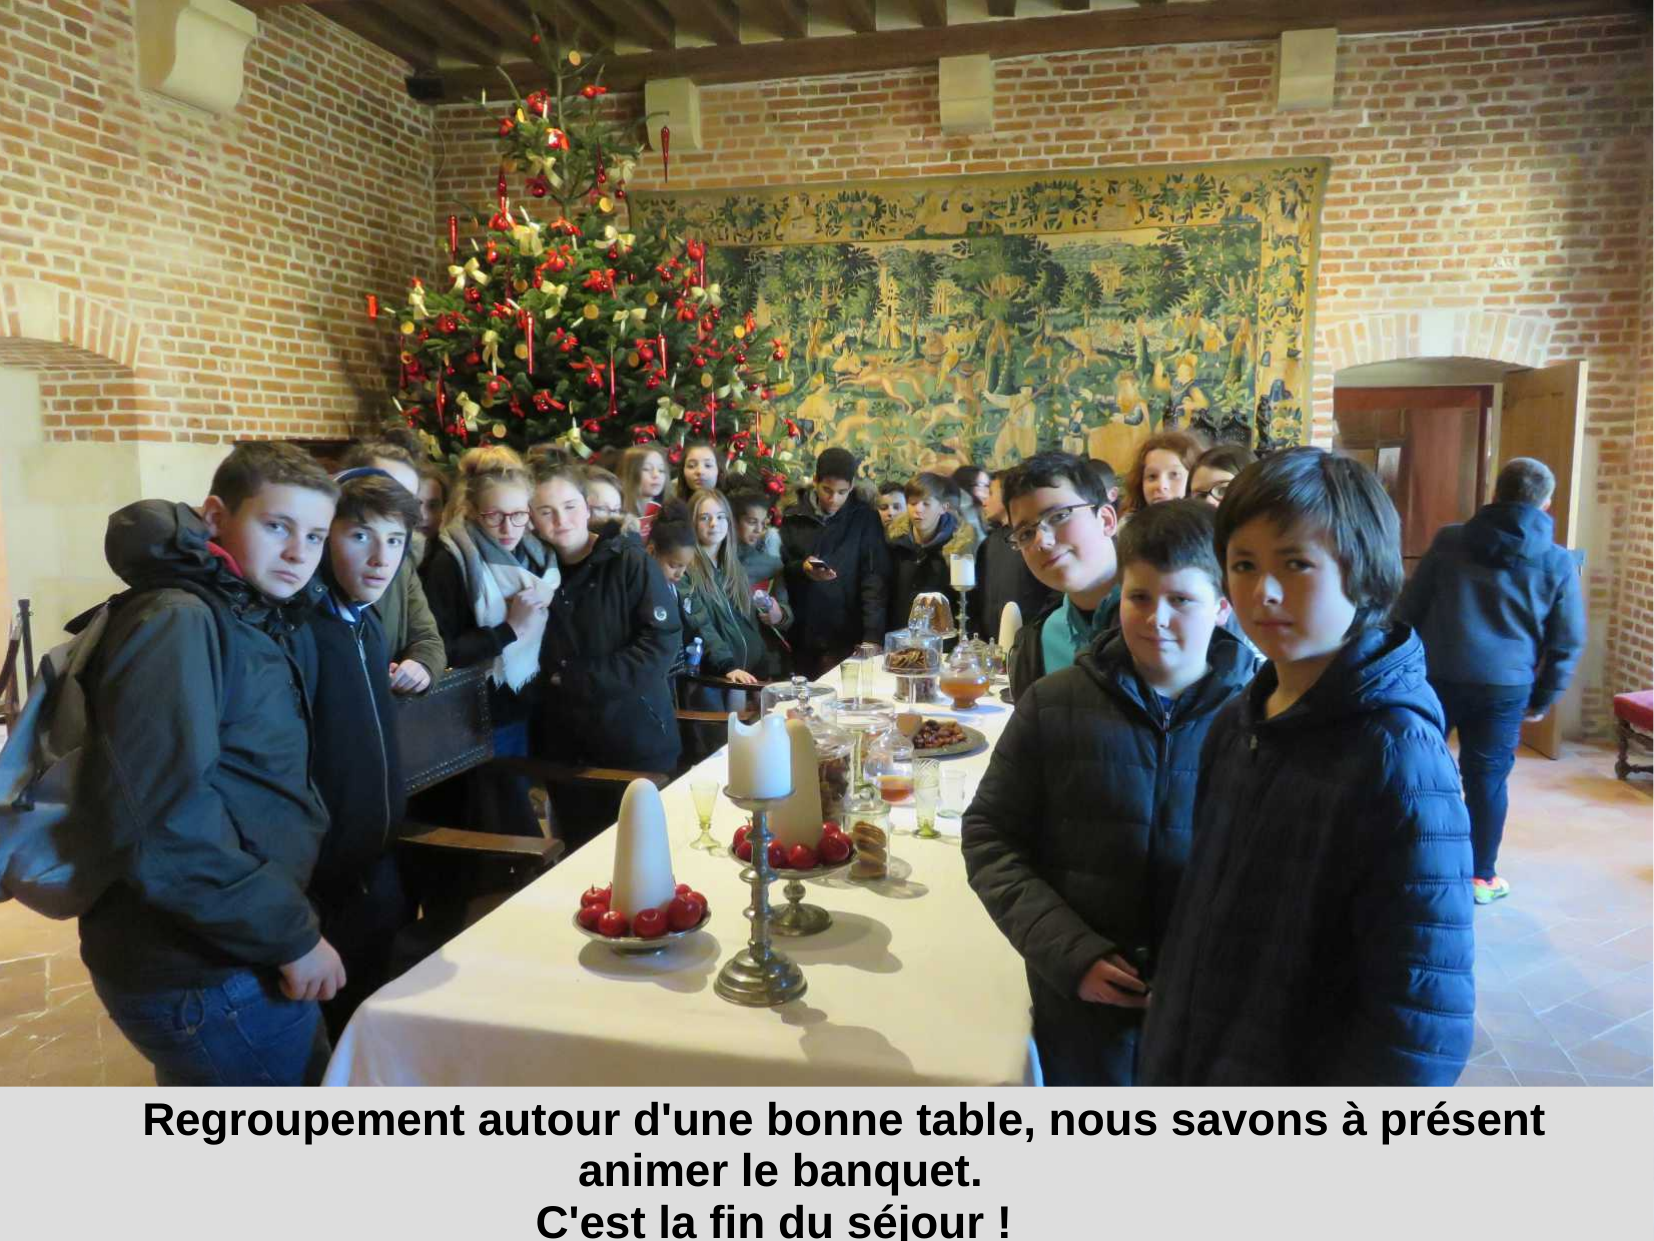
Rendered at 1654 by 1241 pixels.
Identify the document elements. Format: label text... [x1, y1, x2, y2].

picture [0, 0, 1654, 1086]
text_box Regroupement autour d'une bonne table, nous savons à présent animer le banquet. C'est la fin du séjour ! [0, 1086, 1654, 1241]
